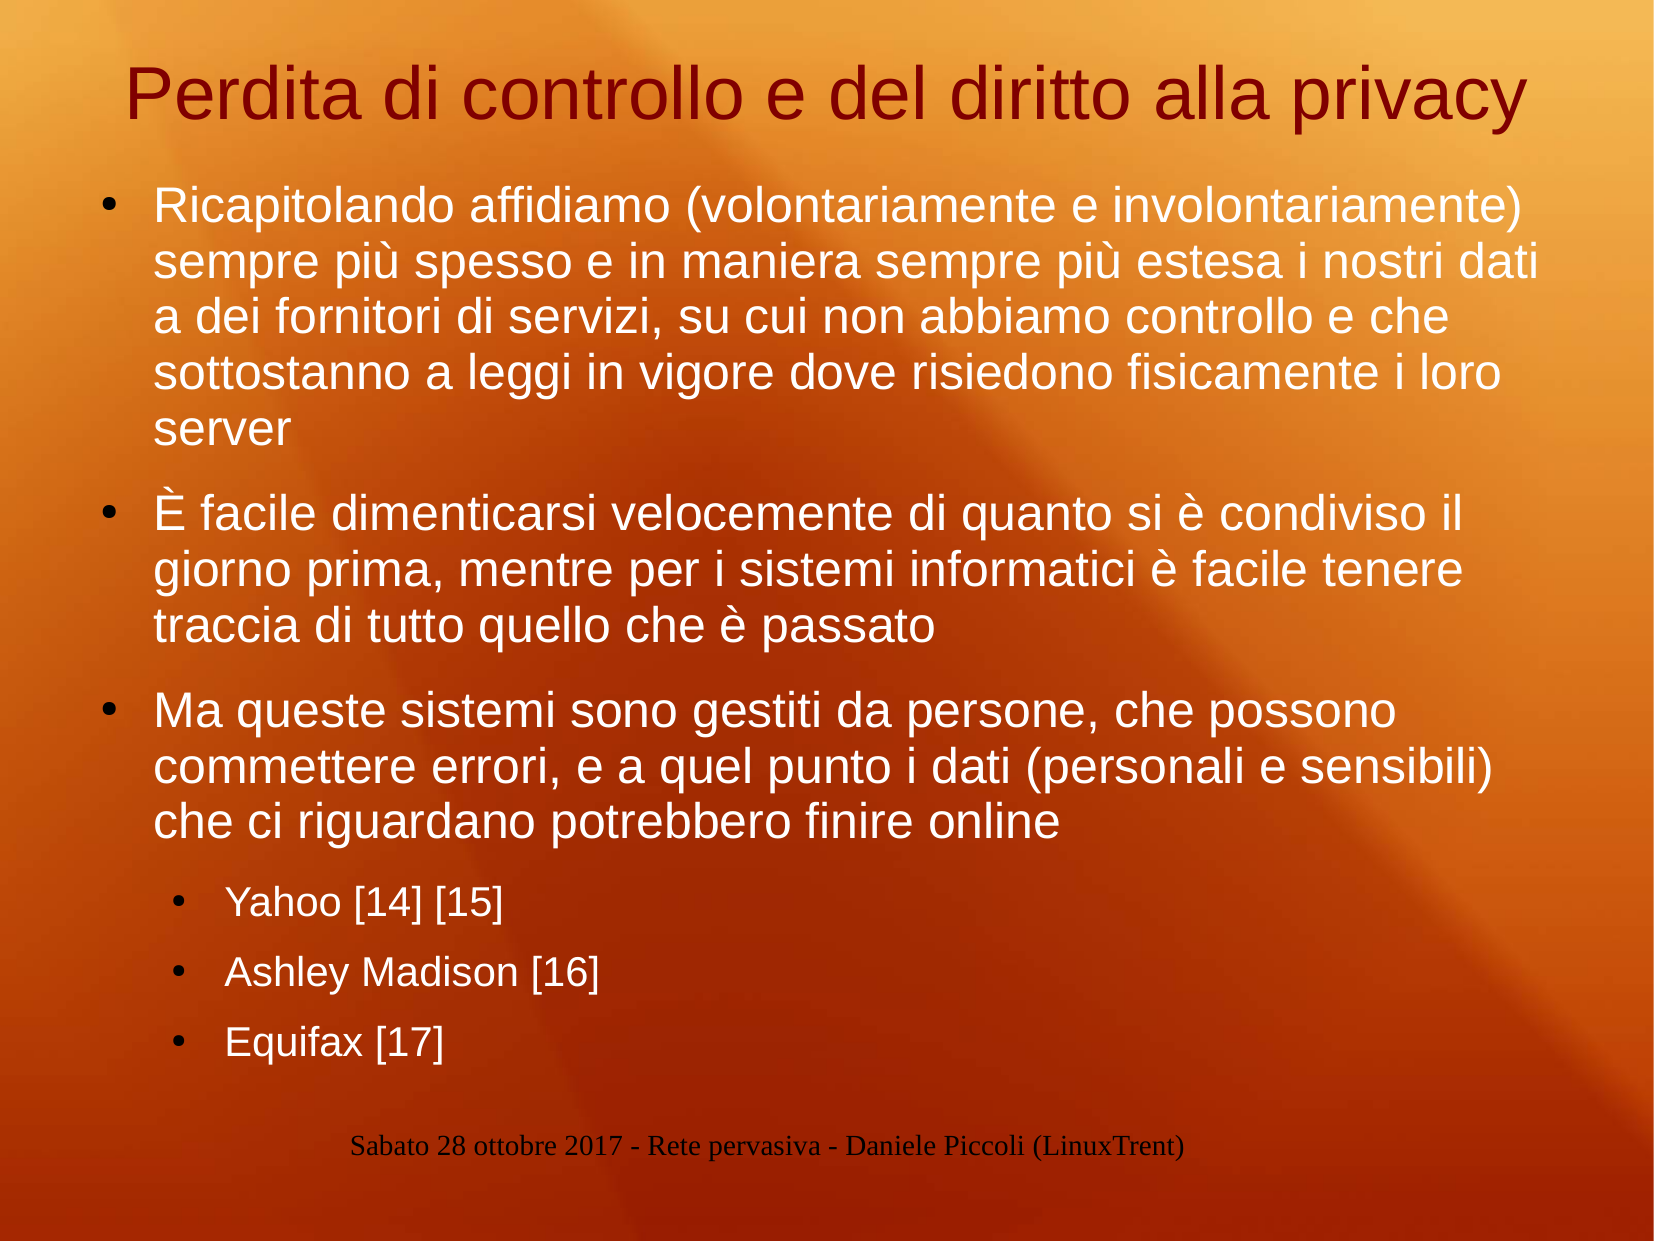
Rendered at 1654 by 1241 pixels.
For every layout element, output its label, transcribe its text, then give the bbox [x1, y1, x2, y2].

title Perdita di controllo e del diritto alla privacy [82, 35, 1571, 152]
list Ricapitolando affidiamo (volontariamente e involontariamente) sempre più spesso e in maniera sempre più estesa i nostri dati a dei fornitori di servizi, su cui non abbiamo controllo e che sottostanno a leggi in vigore dove risiedono fisicamente i loro server È facile dimenticarsi velocemente di quanto si è condiviso il giorno prima, mentre per i sistemi informatici è facile tenere traccia di tutto quello che è passato Ma queste sistemi sono gestiti da persone, che possono commettere errori, e a quel punto i dati (personali e sensibili) che ci riguardano potrebbero finire online Yahoo [14] [15] Ashley Madison [16] Equifax [17] [82, 177, 1571, 1076]
picture [0, 0, 1654, 1241]
